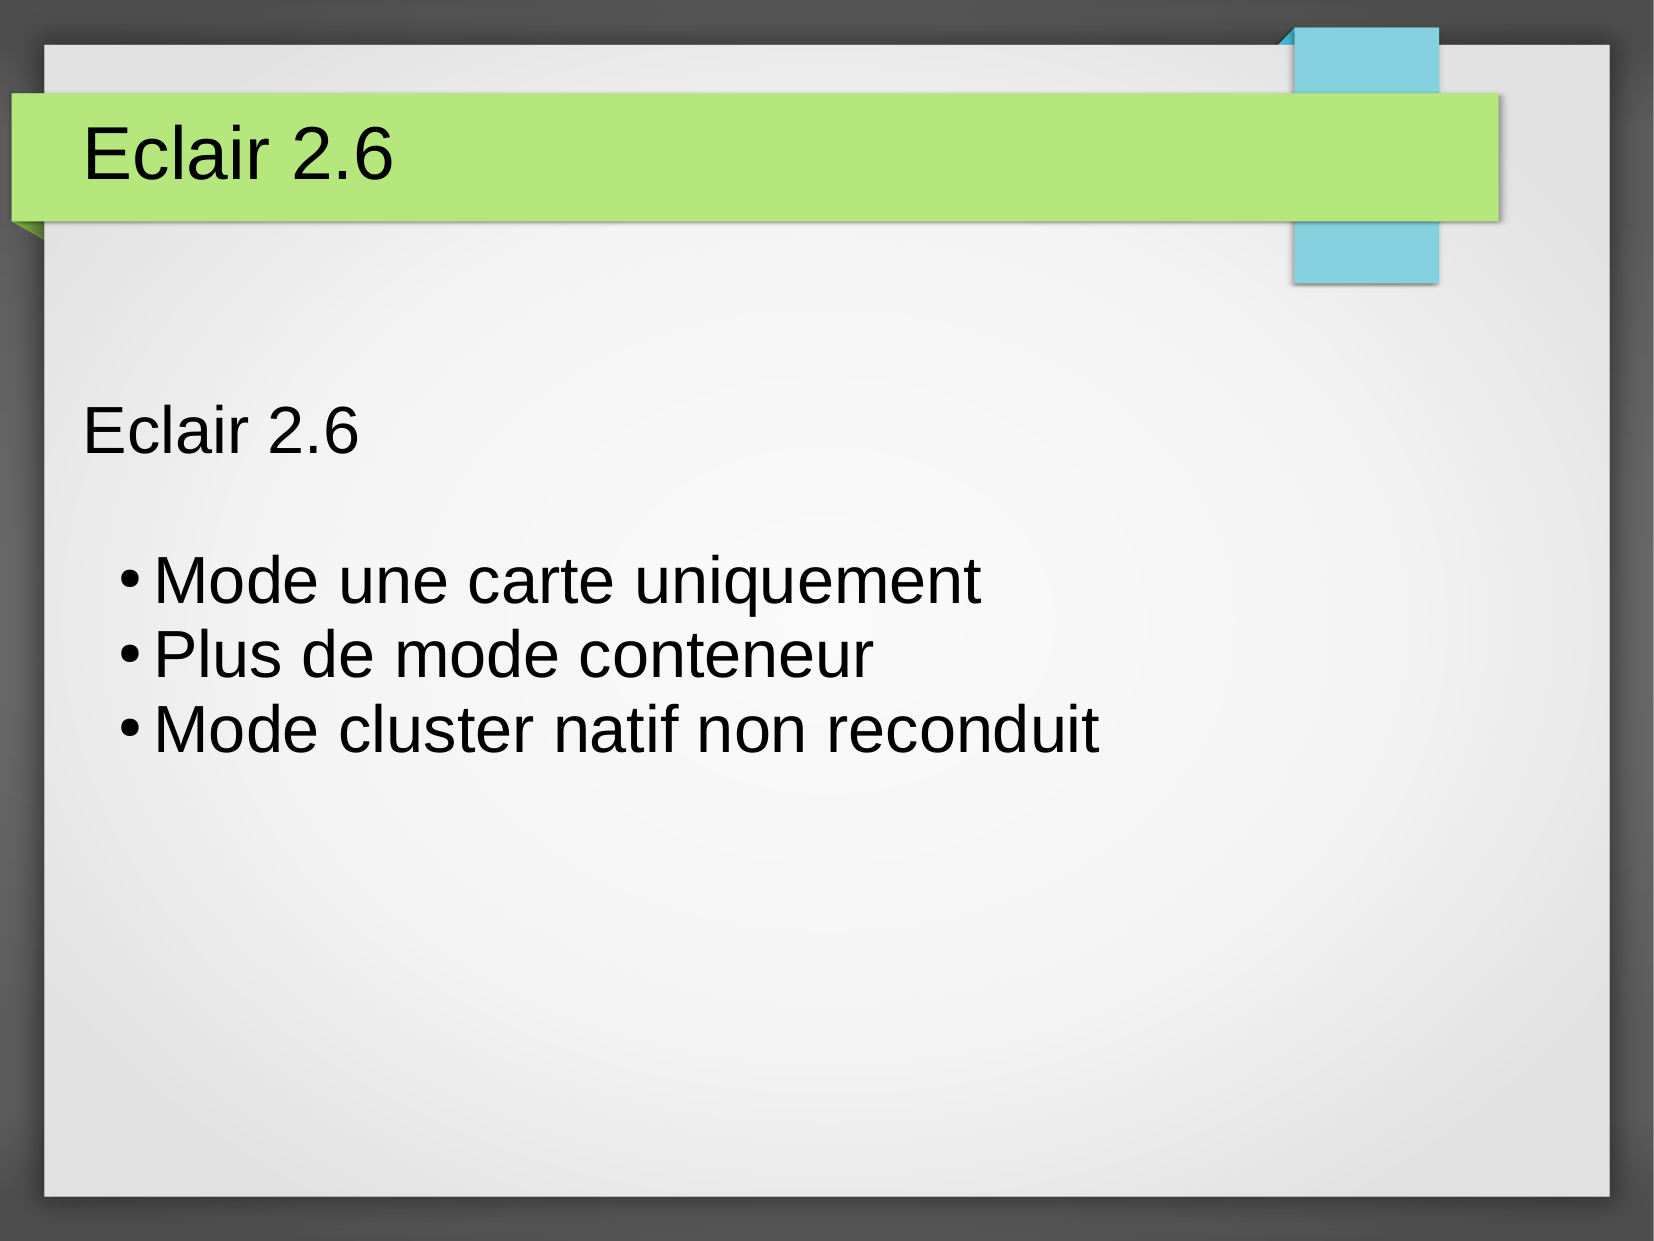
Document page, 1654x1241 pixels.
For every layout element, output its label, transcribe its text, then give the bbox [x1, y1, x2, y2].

title Eclair 2.6 [82, 94, 1264, 213]
text_box [82, 295, 1571, 1015]
picture [0, 0, 1654, 1241]
